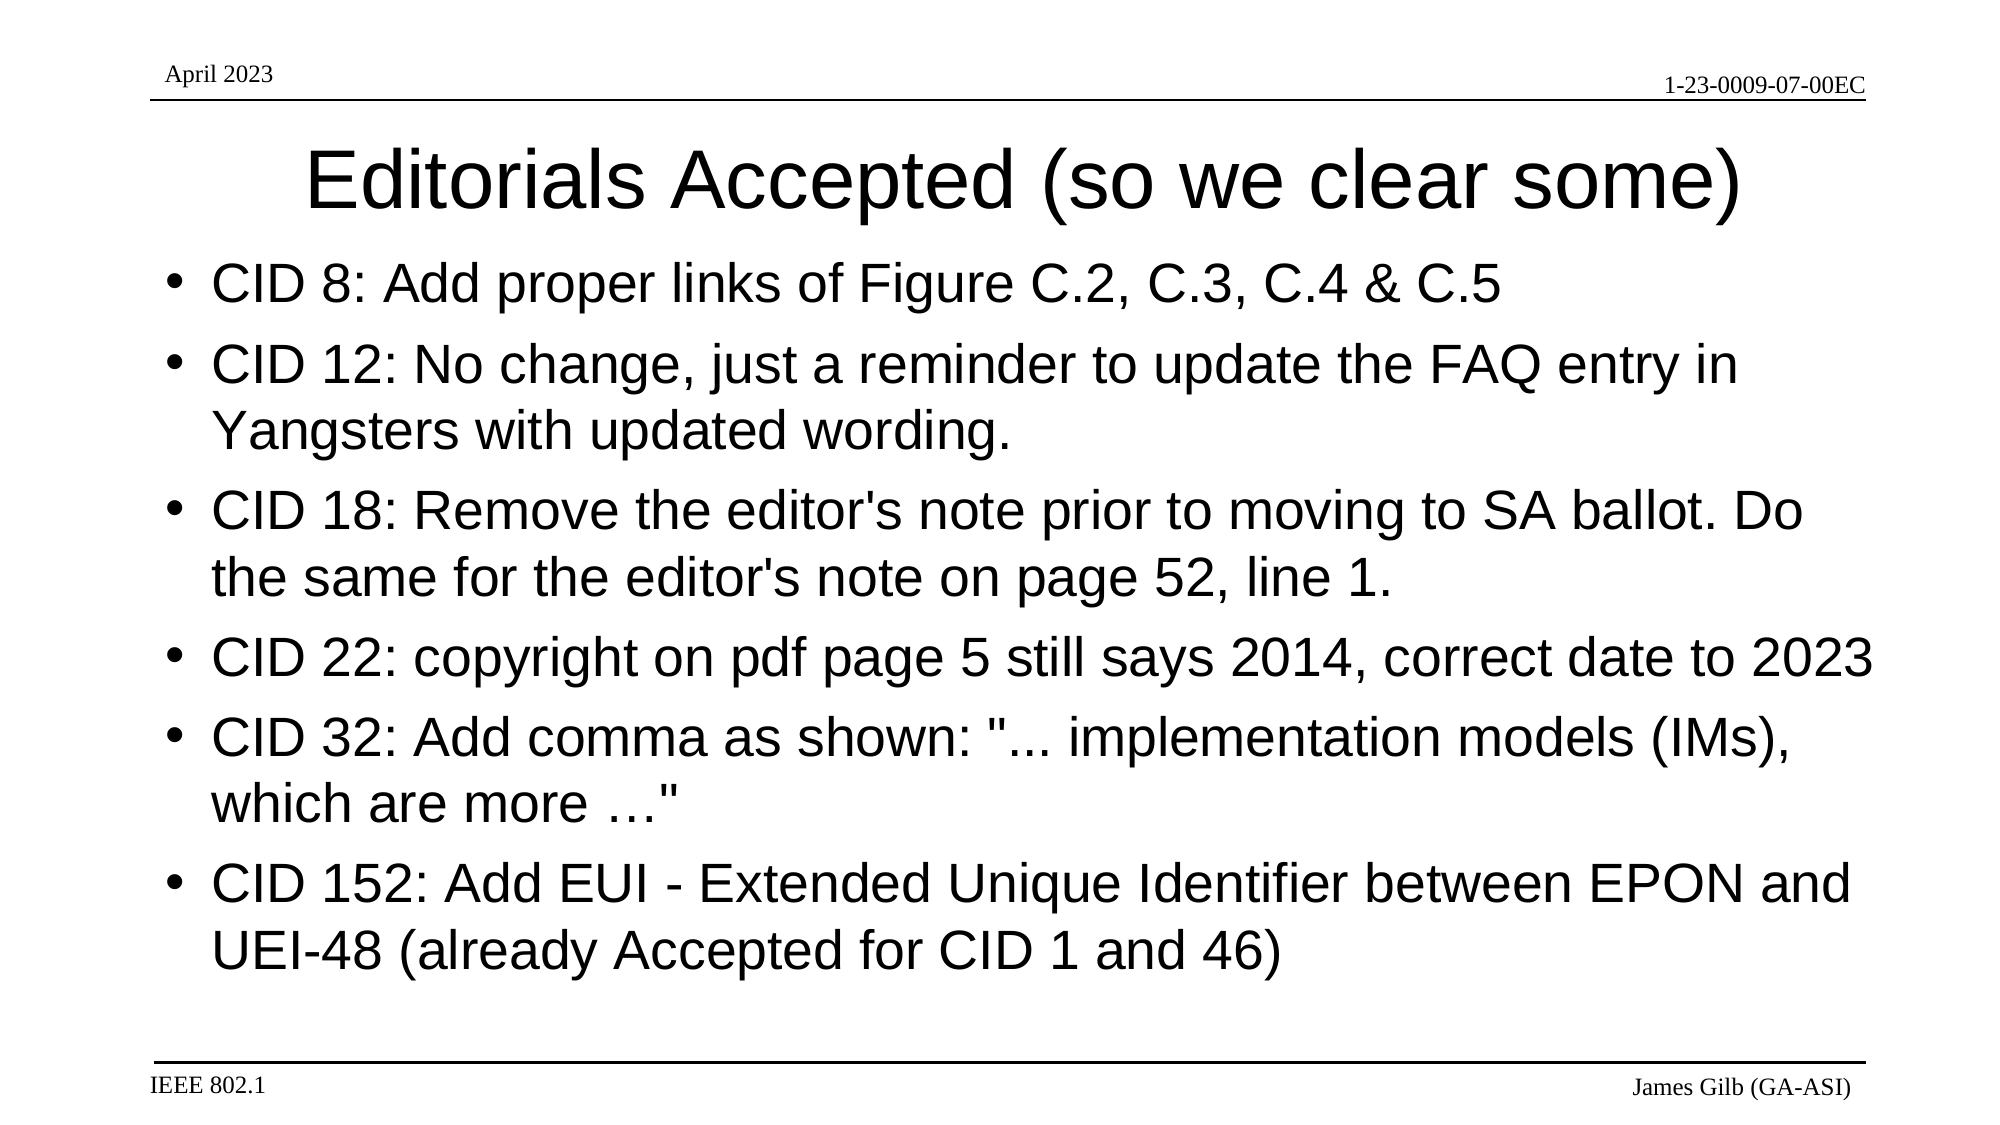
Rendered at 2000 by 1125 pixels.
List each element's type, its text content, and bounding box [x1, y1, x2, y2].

title Editorials Accepted (so we clear some) [149, 112, 1900, 238]
list CID 8: Add proper links of Figure C.2, C.3, C.4 & C.5 CID 12: No change, just a reminder to update the FAQ entry in Yangsters with updated wording. CID 18: Remove the editor's note prior to moving to SA ballot. Do the same for the editor's note on page 52, line 1. CID 22: copyright on pdf page 5 still says 2014, correct date to 2023 CID 32: Add comma as shown: "... implementation models (IMs), which are more …" CID 152: Add EUI - Extended Unique Identifier between EPON and UEI-48 (already Accepted for CID 1 and 46) [149, 239, 1900, 1051]
